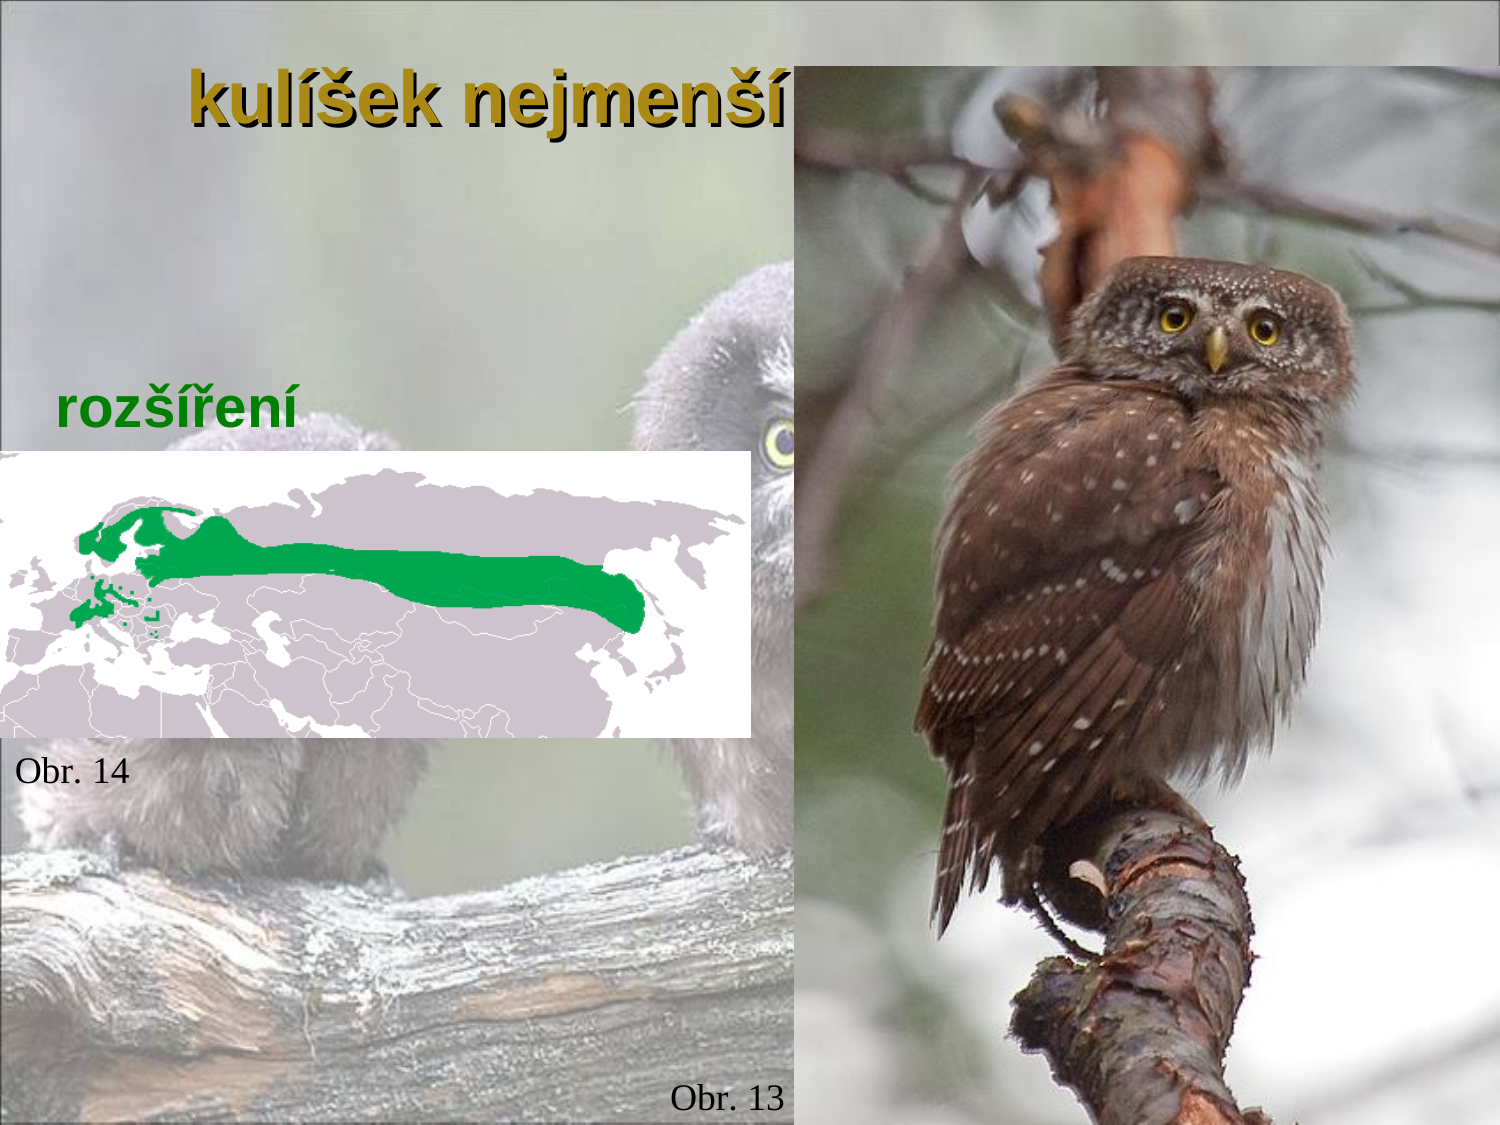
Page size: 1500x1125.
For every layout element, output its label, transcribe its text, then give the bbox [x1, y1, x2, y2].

text_box Obr. 14 [0, 737, 160, 799]
title kulíšek nejmenší [171, 0, 1402, 188]
text_box rozšíření [41, 361, 455, 448]
text_box Obr. 13 [655, 1064, 821, 1125]
picture [0, 0, 1500, 1125]
